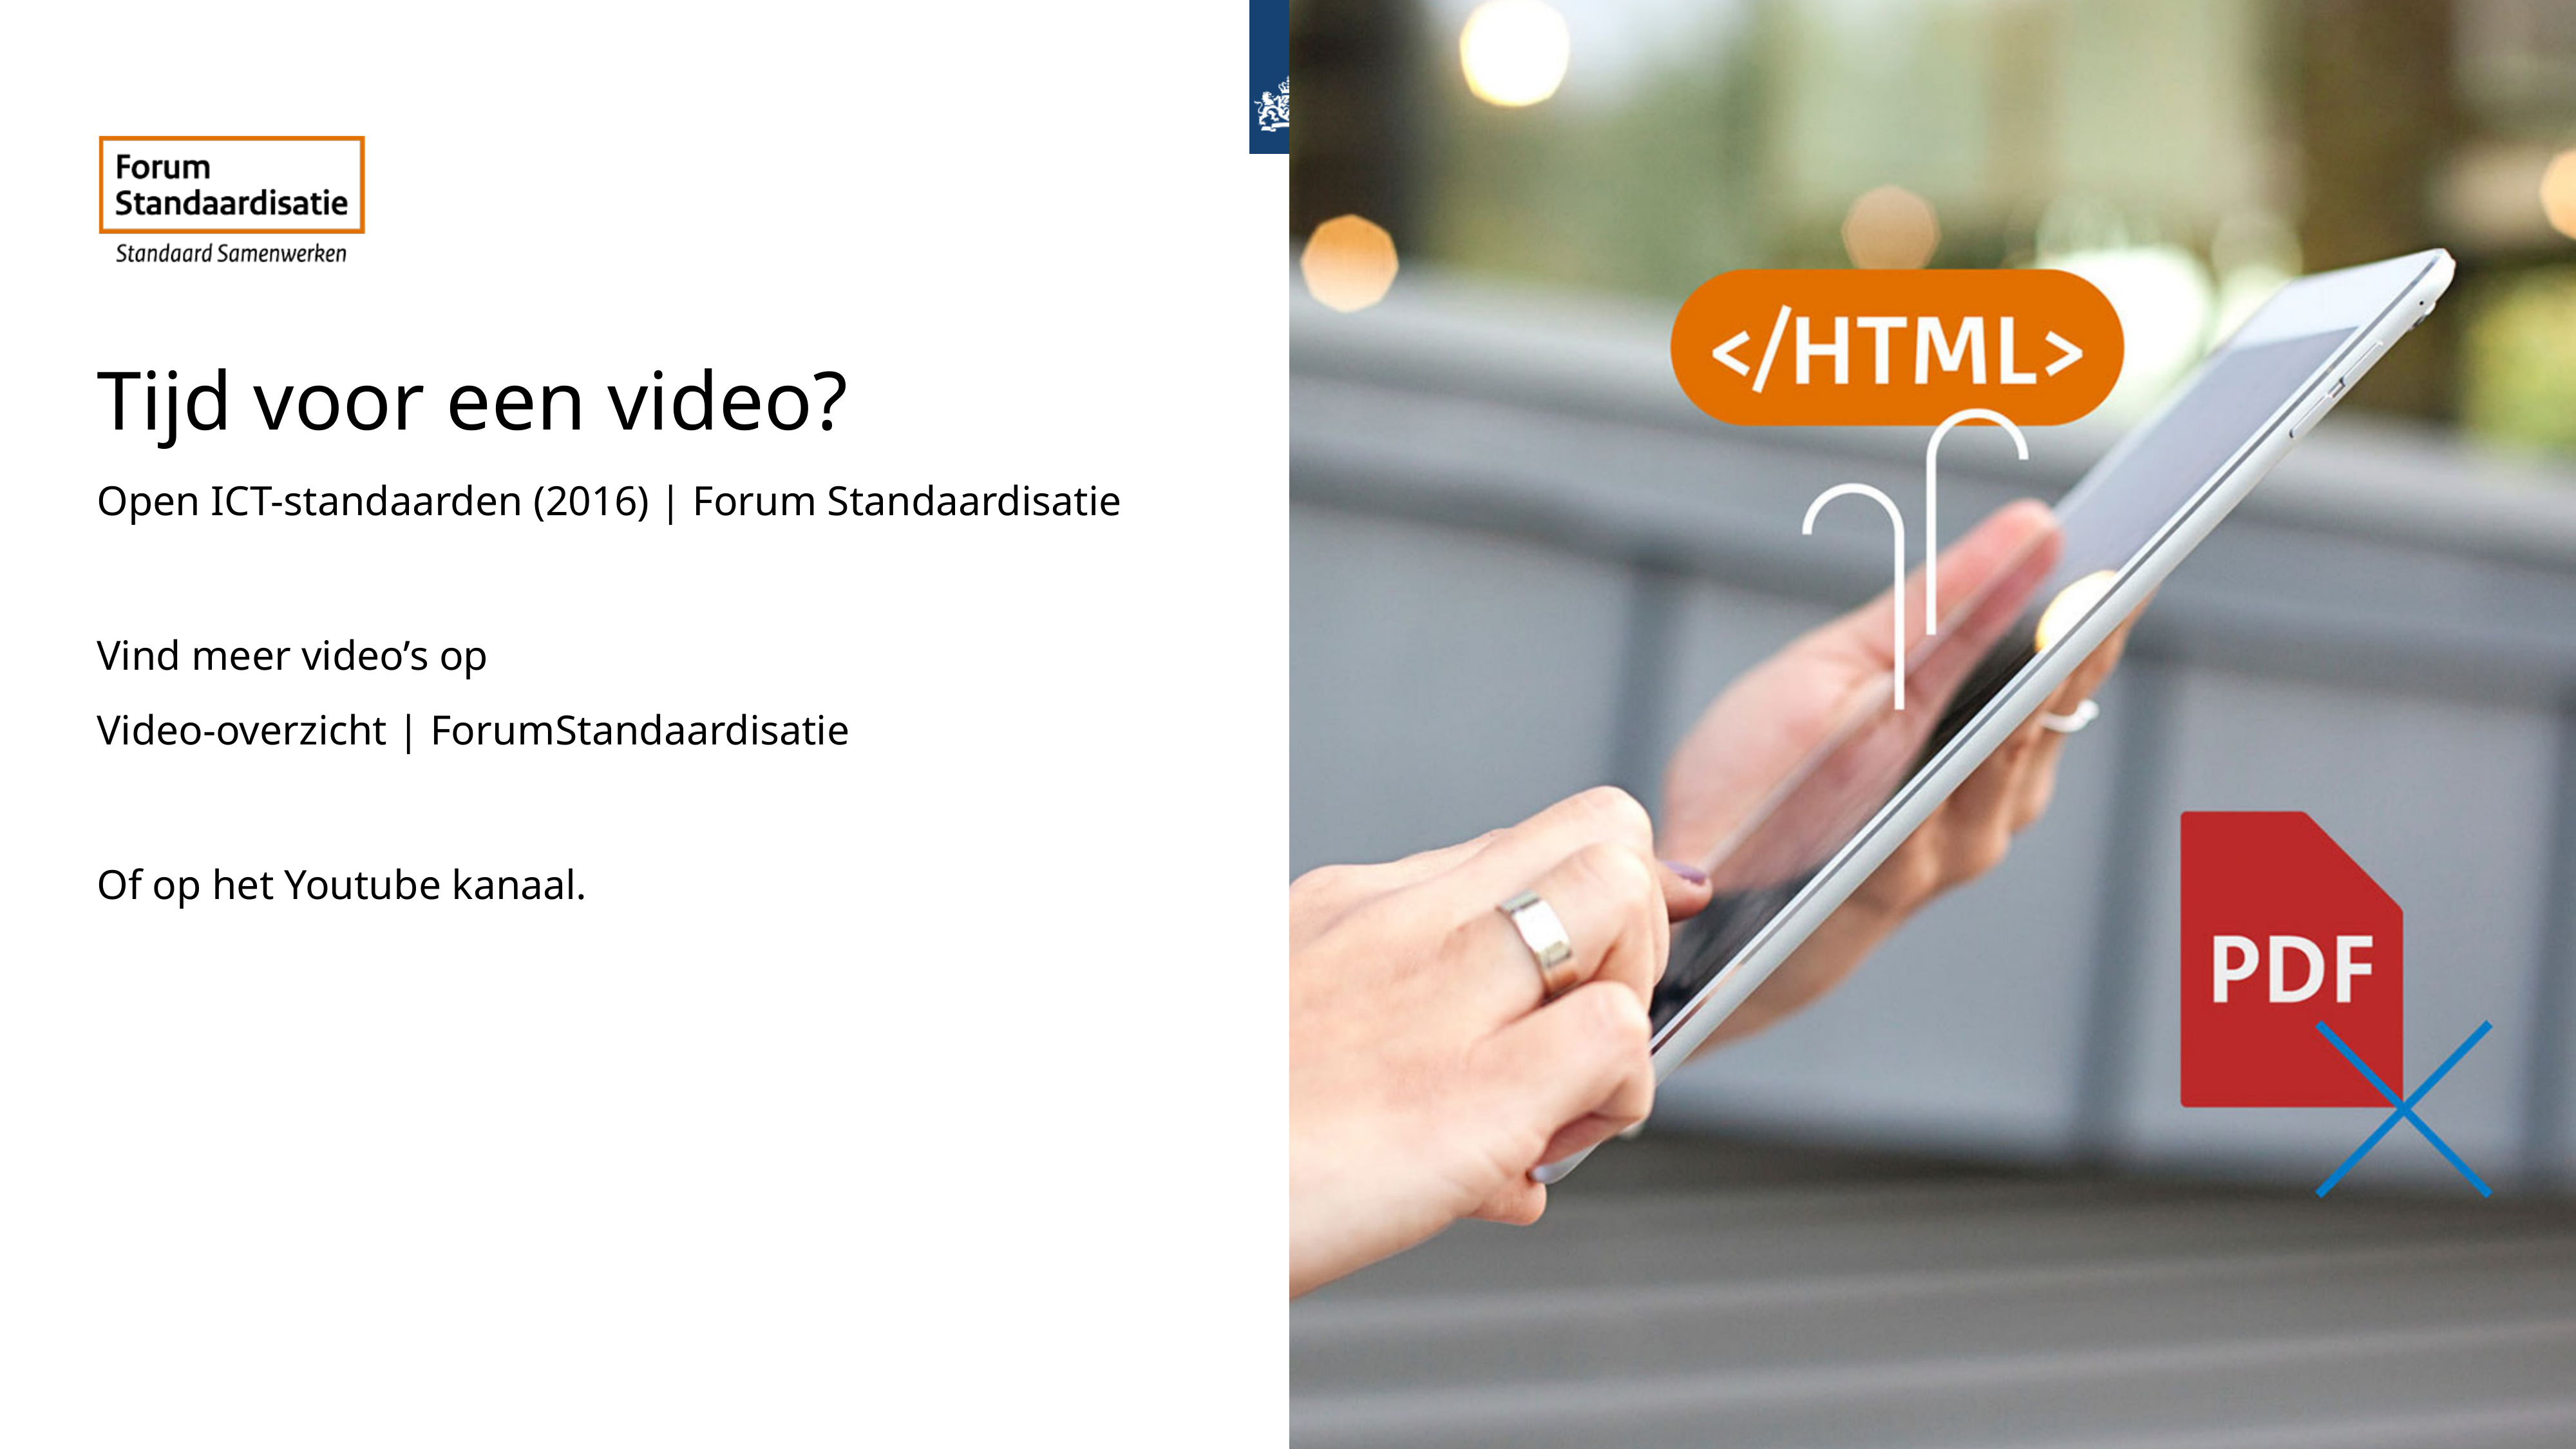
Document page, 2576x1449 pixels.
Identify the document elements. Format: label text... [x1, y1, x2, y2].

list Open ICT-standaarden (2016) | Forum Standaardisatie Vind meer video’s op Video-overzicht | ForumStandaardisatie Of op het Youtube kanaal. [89, 456, 1159, 1252]
picture [1249, 0, 2576, 1449]
title Tijd voor een video? [89, 265, 1159, 456]
picture [99, 136, 365, 262]
